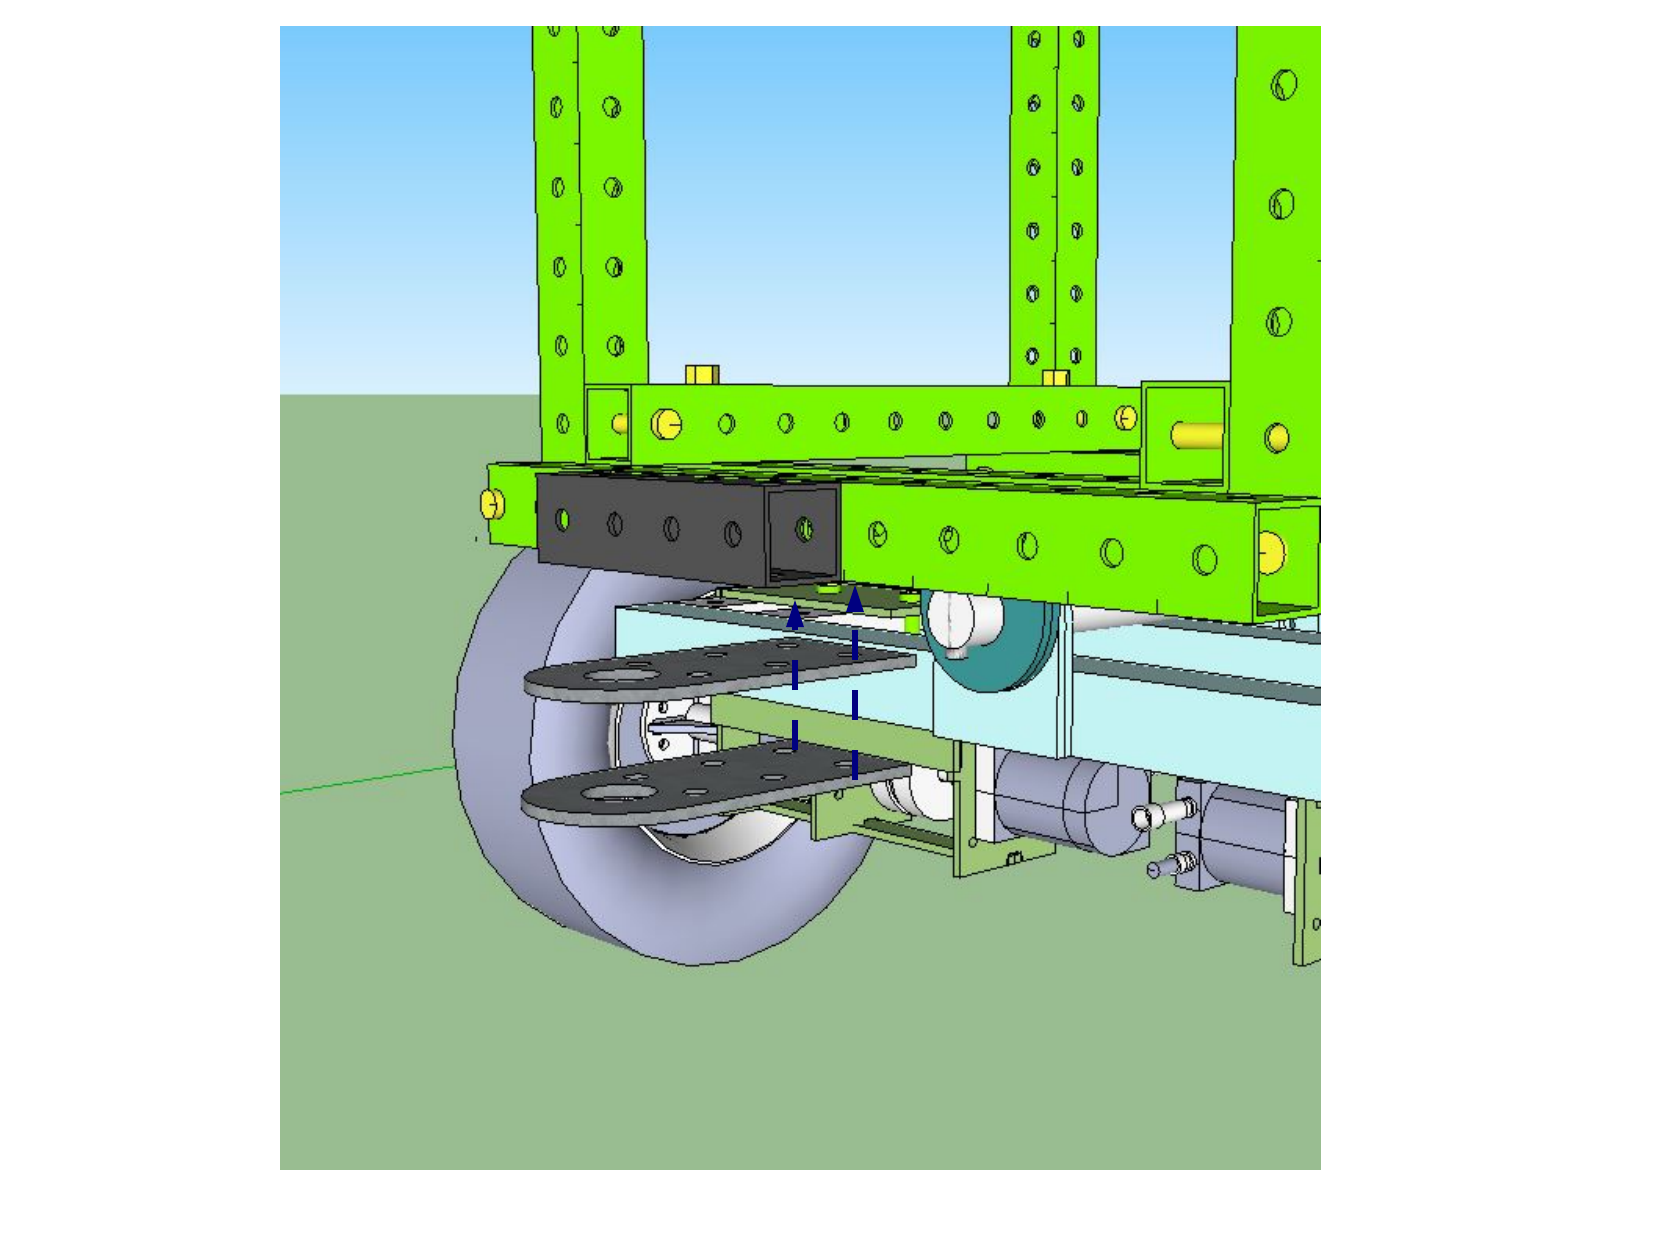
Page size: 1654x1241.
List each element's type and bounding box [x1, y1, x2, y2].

picture [280, 26, 1321, 1171]
